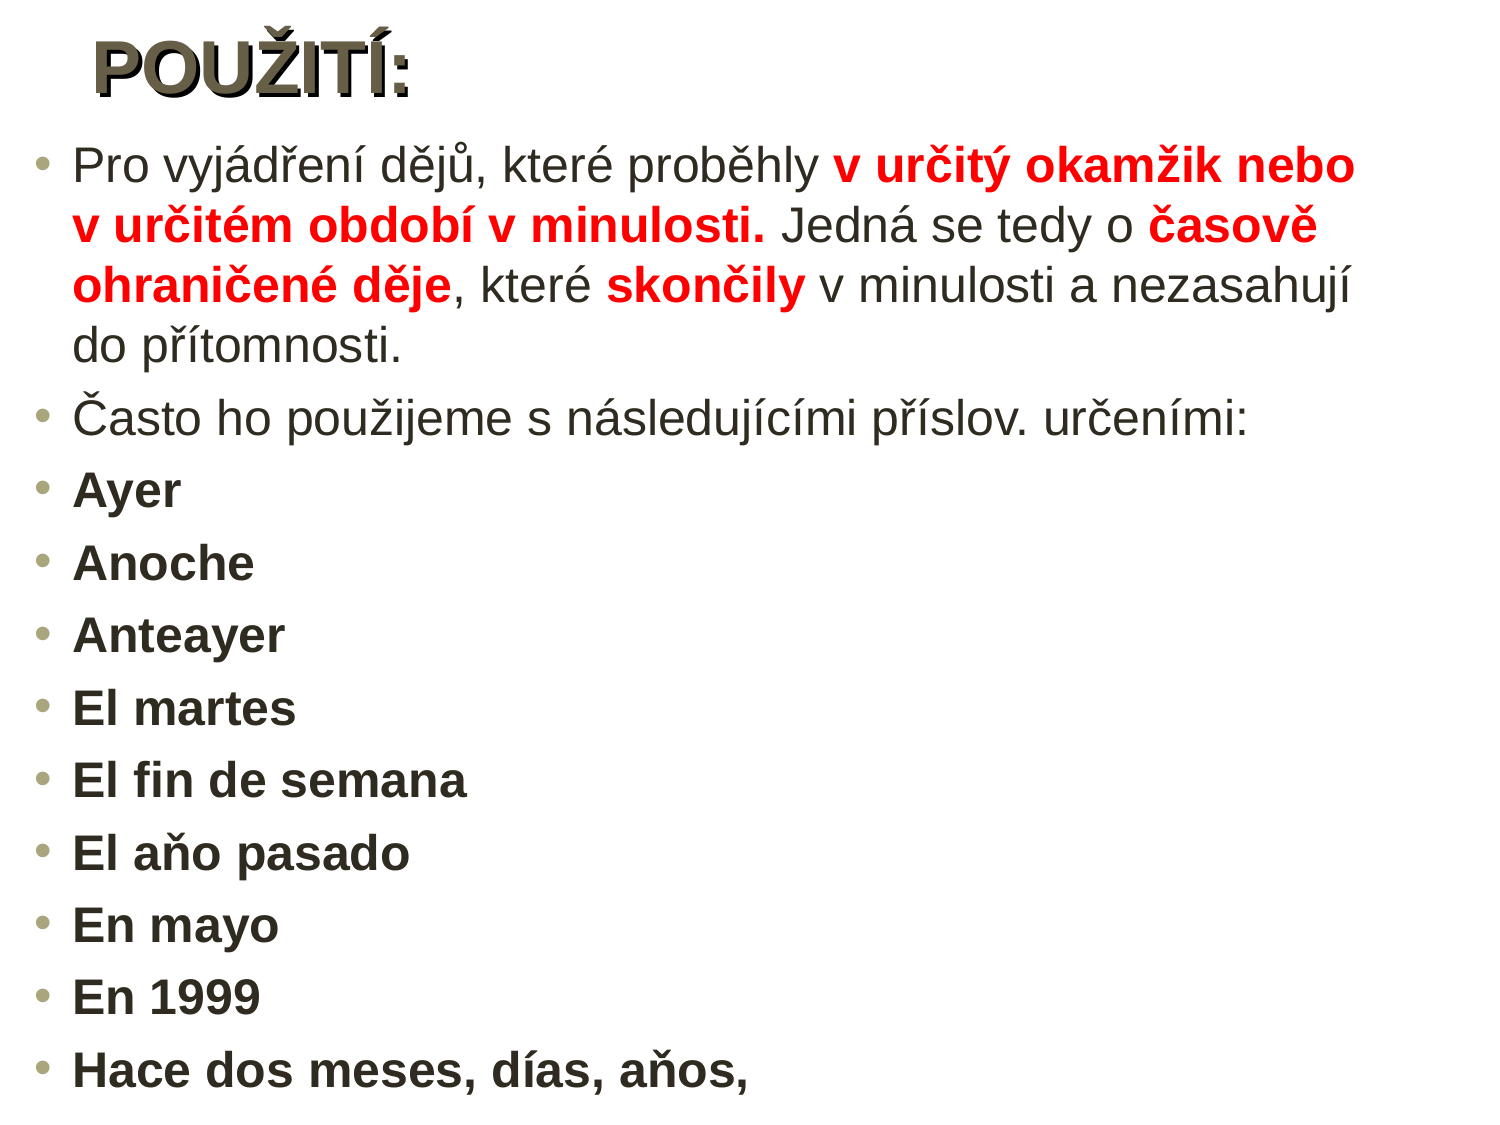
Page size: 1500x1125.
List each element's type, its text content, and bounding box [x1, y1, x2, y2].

list Pro vyjádření dějů, které proběhly v určitý okamžik nebo v určitém období v minulosti. Jedná se tedy o časově ohraničené děje, které skončily v minulosti a nezasahují do přítomnosti. Často ho použijeme s následujícími příslov. určeními: Ayer Anoche Anteayer El martes El fin de semana El aňo pasado En mayo En 1999 Hace dos meses, días, aňos, [1, 125, 1388, 1125]
title POUŽITÍ: [76, 0, 1327, 125]
